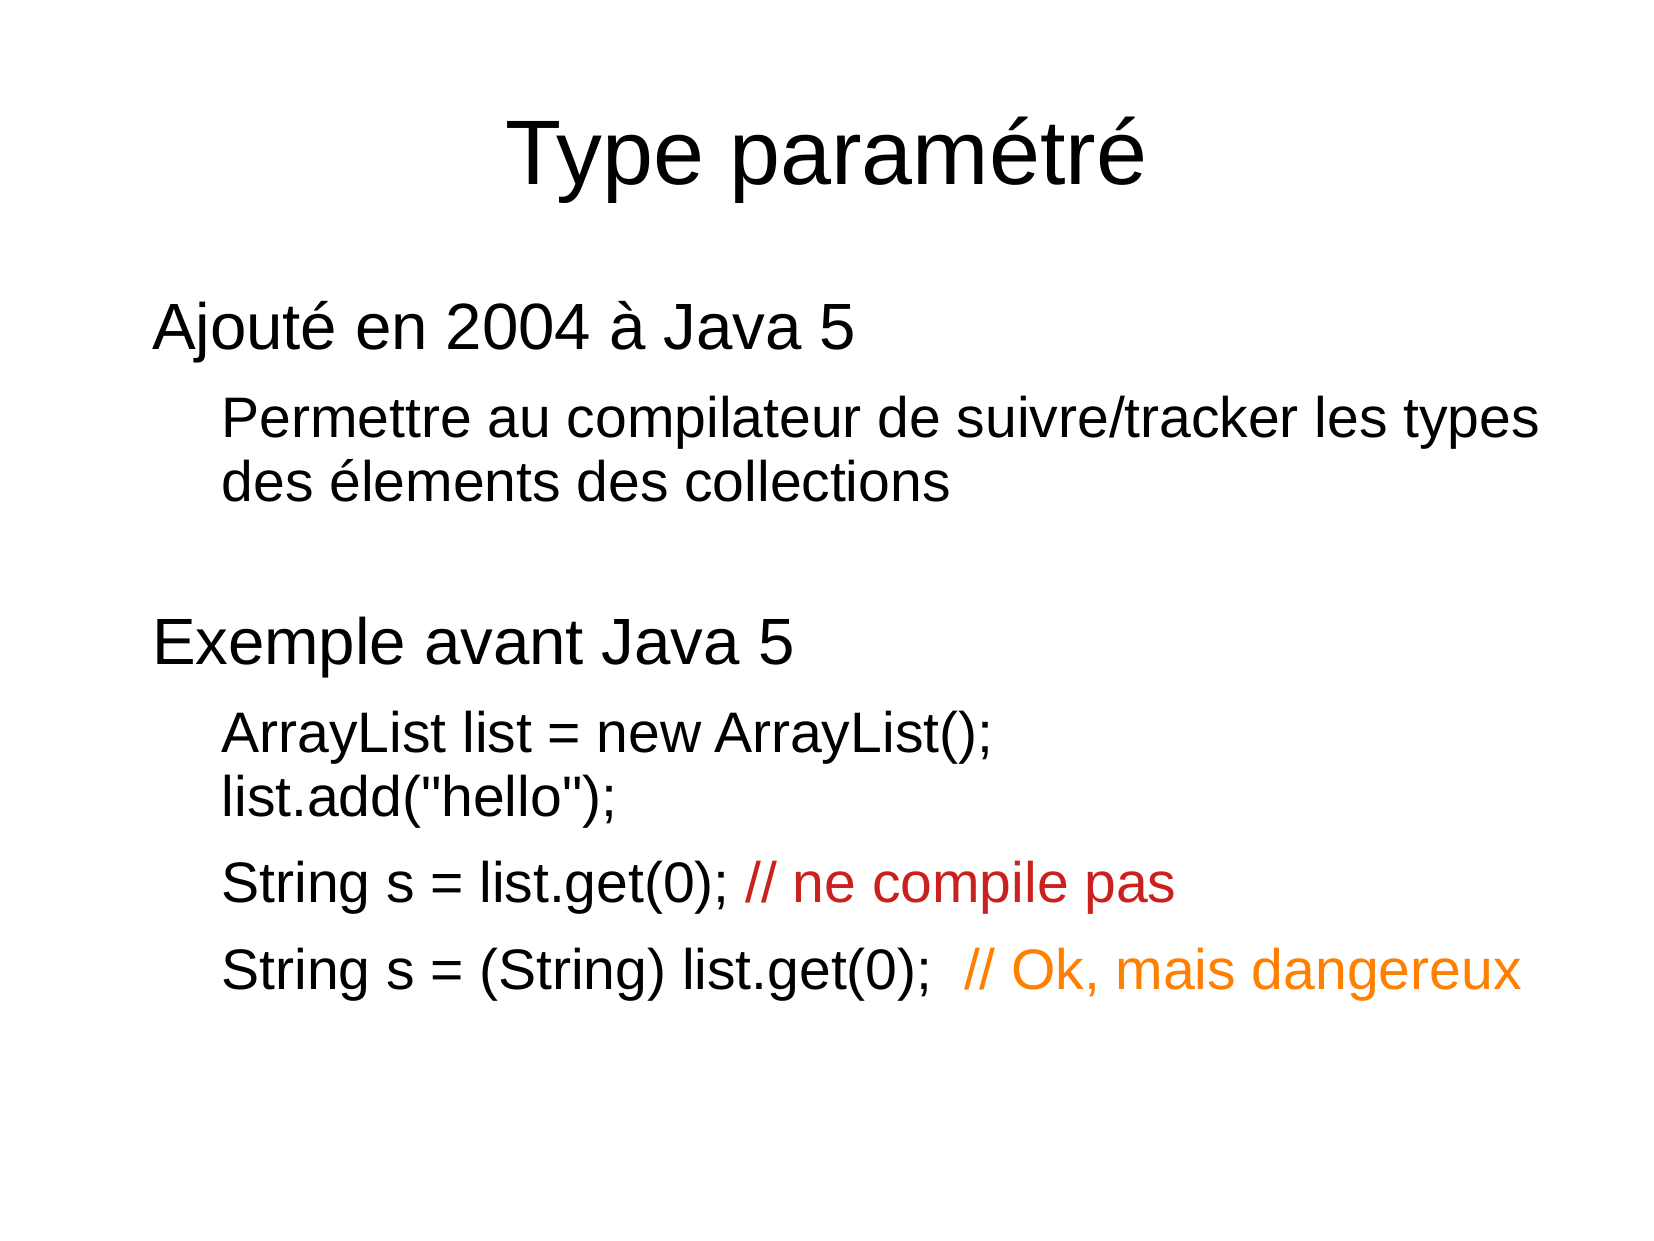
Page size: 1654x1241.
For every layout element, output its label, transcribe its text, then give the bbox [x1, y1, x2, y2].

title Type paramétré [82, 49, 1571, 257]
list Ajouté en 2004 à Java 5 Permettre au compilateur de suivre/tracker les types des élements des collections Exemple avant Java 5 ArrayList list = new ArrayList(); list.add("hello"); String s = list.get(0); // ne compile pas String s = (String) list.get(0); // Ok, mais dangereux [82, 290, 1571, 1010]
